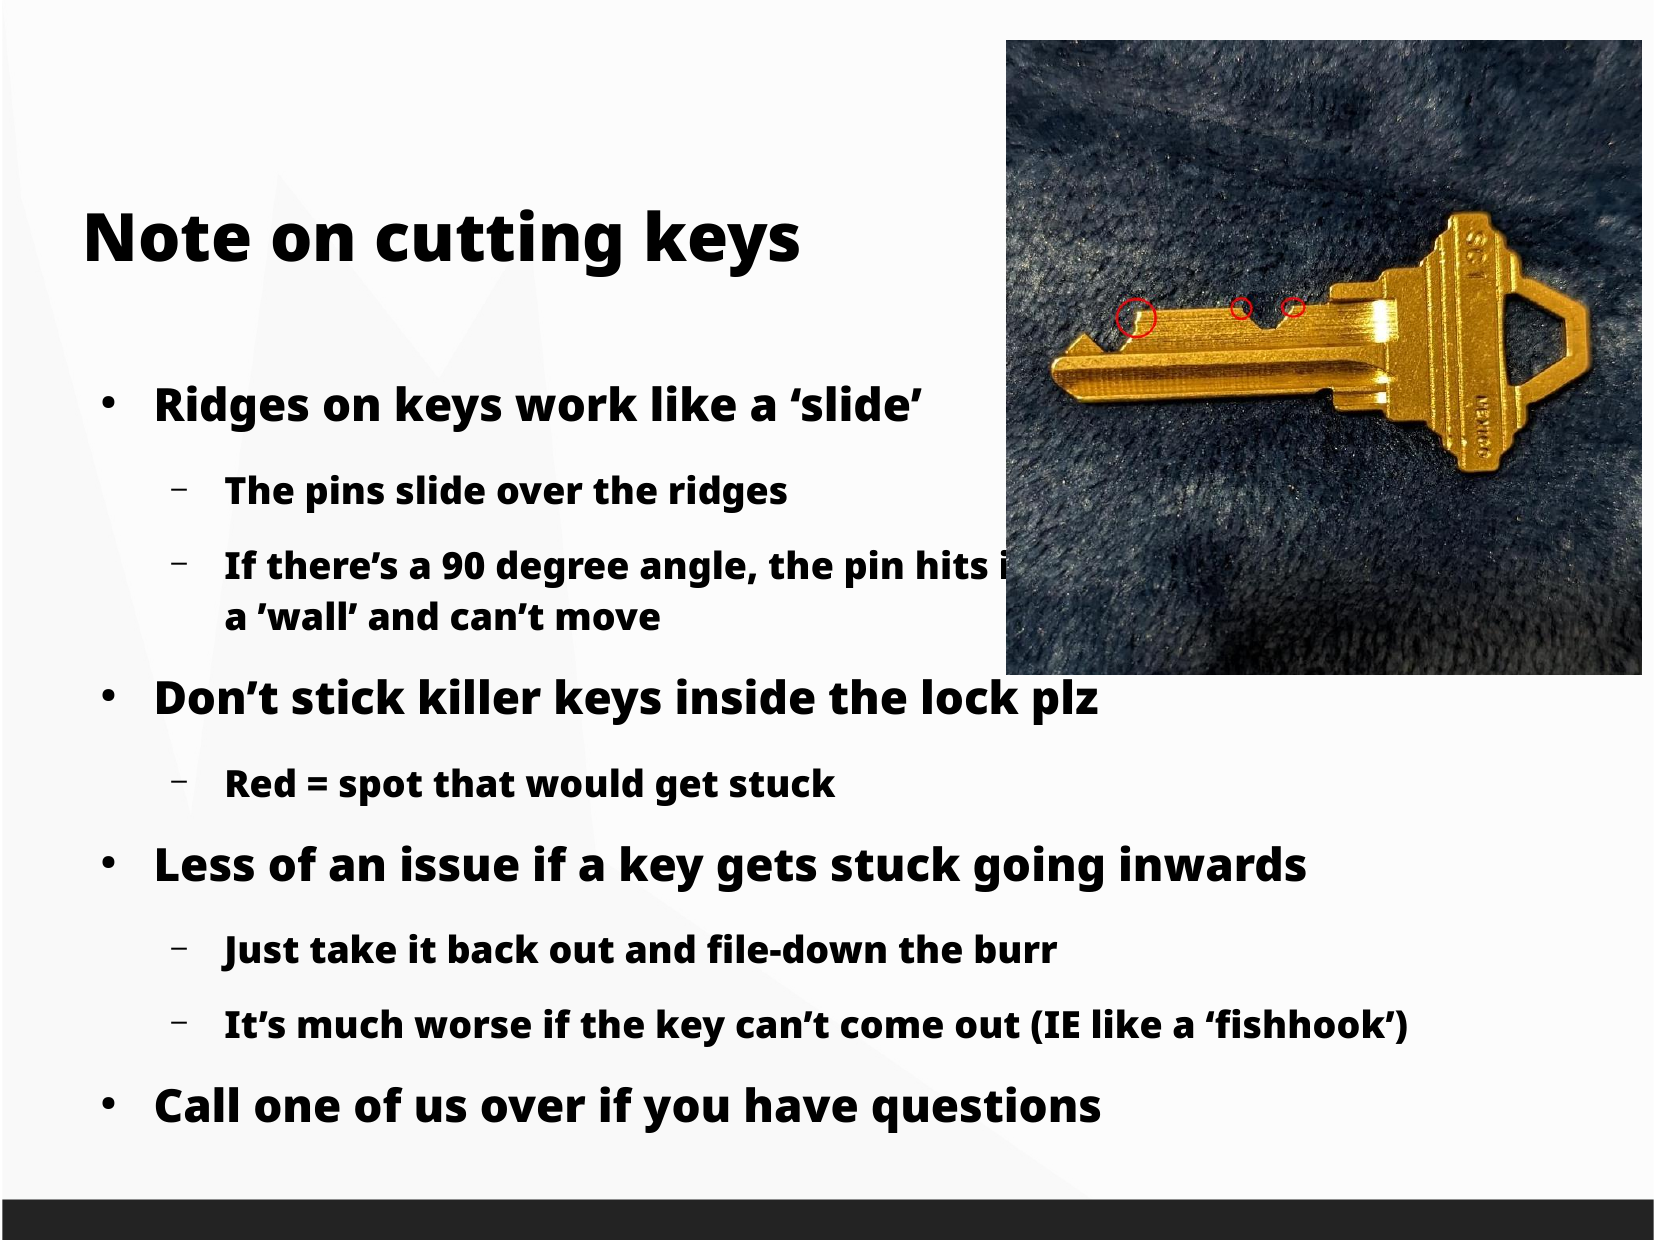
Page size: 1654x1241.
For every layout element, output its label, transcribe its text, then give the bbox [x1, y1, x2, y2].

picture [2, 0, 1654, 1241]
title Note on cutting keys [82, 132, 1006, 340]
list Ridges on keys work like a ‘slide’ The pins slide over the ridges If there’s a 90 degree angle, the pin hits it like a ’wall’ and can’t move Don’t stick killer keys inside the lock plz Red = spot that would get stuck Less of an issue if a key gets stuck going inwards Just take it back out and file-down the burr It’s much worse if the key can’t come out (IE like a ‘fishhook’) Call one of us over if you have questions [82, 372, 1571, 1161]
